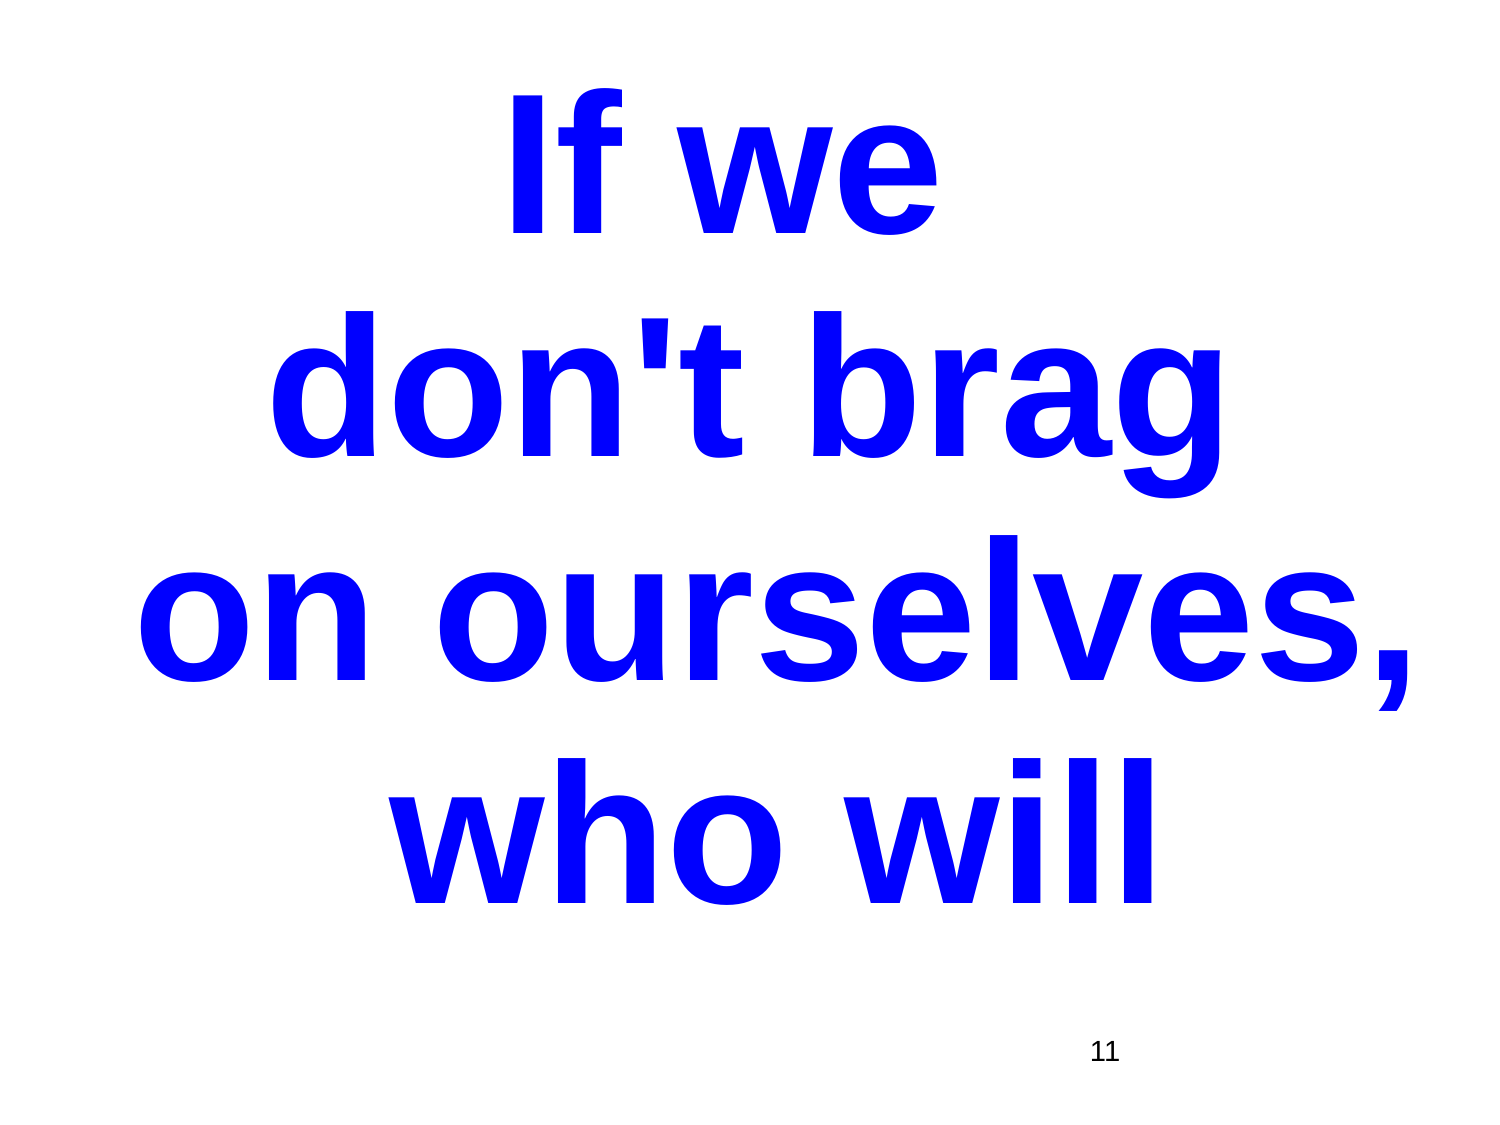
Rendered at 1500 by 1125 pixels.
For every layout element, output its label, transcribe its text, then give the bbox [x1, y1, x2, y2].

text_box If we don't brag on ourselves, who will [45, 45, 1456, 954]
